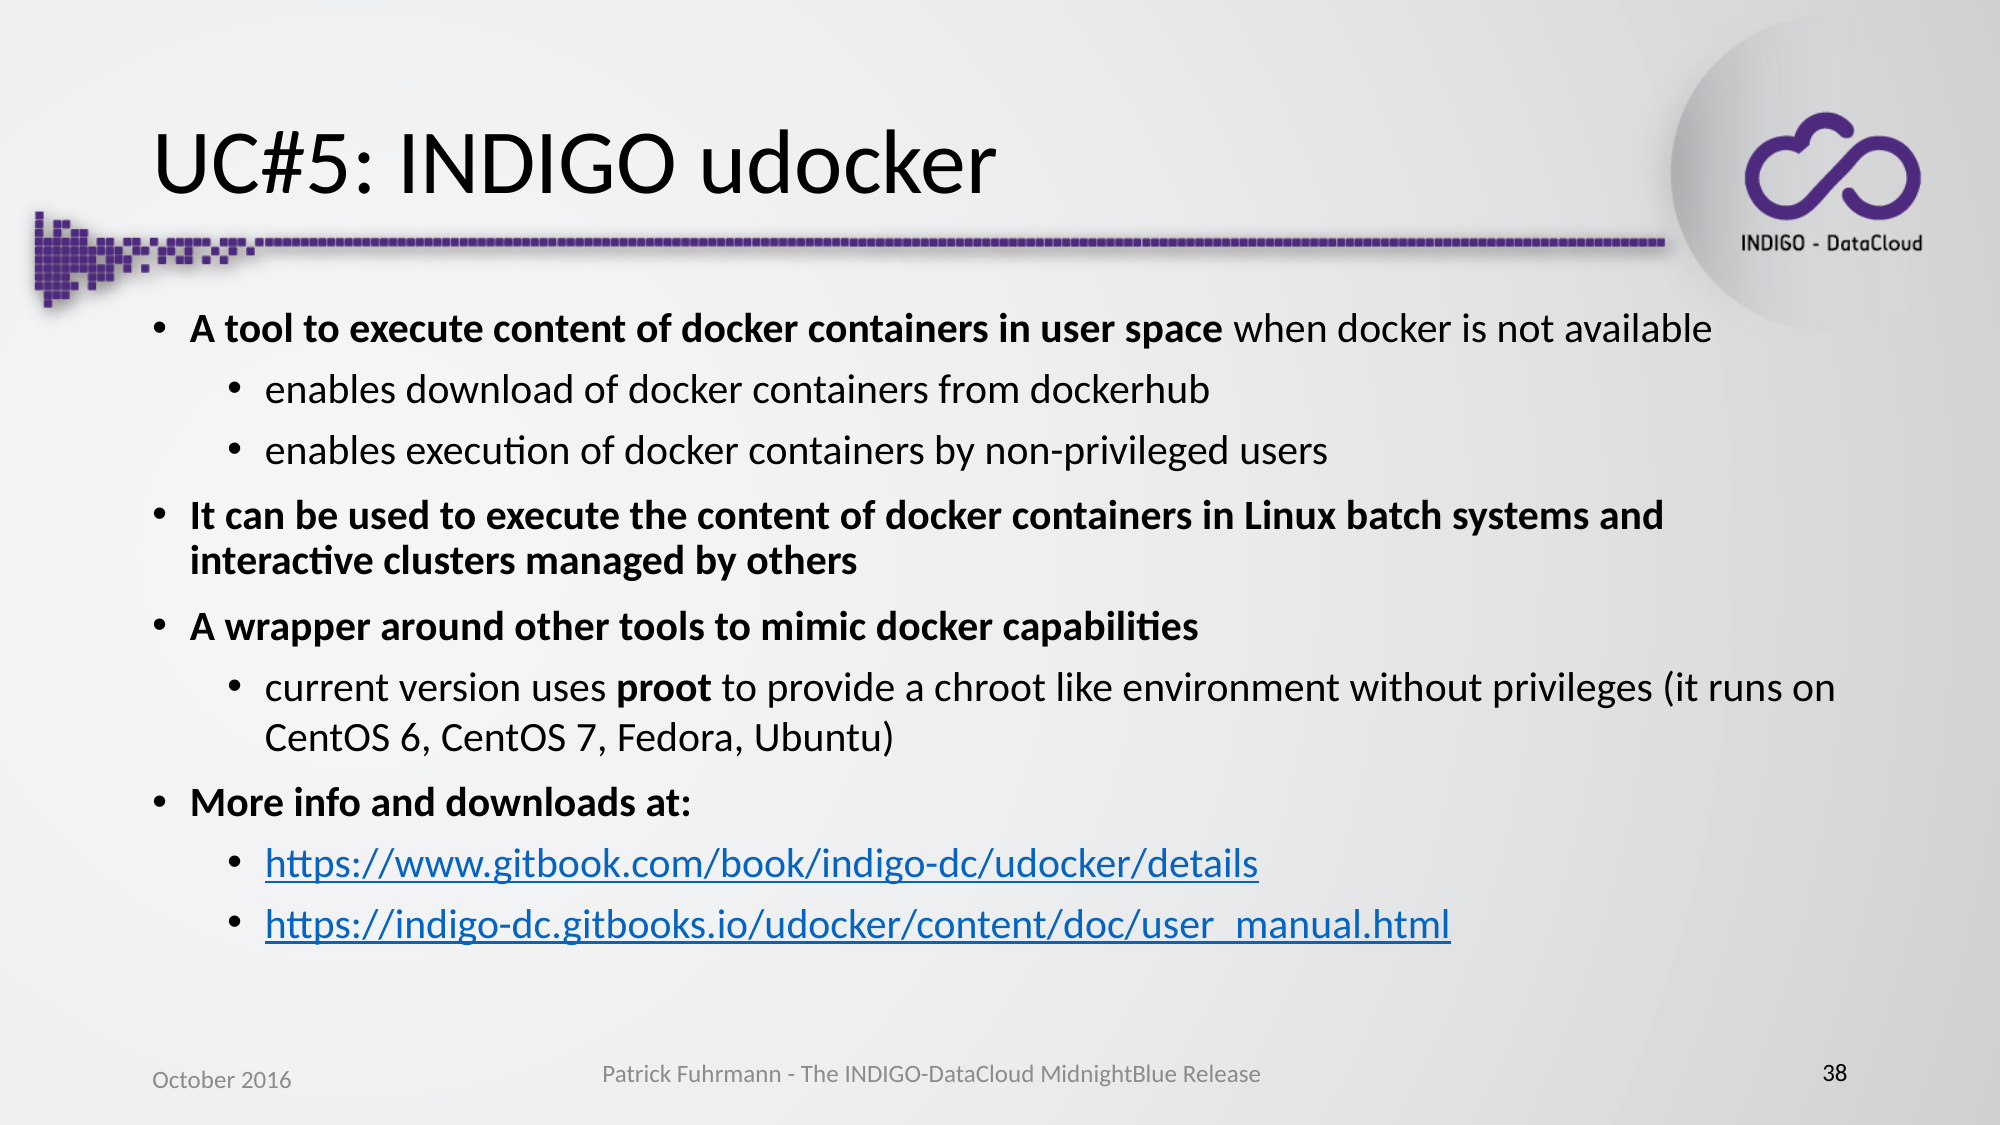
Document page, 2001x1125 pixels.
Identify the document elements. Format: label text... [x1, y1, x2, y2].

title UC#5: INDIGO udocker [137, 55, 1863, 273]
picture [0, 0, 2000, 1125]
footer Patrick Fuhrmann - The INDIGO-DataCloud MidnightBlue Release [587, 1042, 1413, 1103]
slide_number October 2016 [137, 1048, 588, 1109]
list A tool to execute content of docker containers in user space when docker is not available enables download of docker containers from dockerhub enables execution of docker containers by non-privileged users It can be used to execute the content of docker containers in Linux batch systems and interactive clusters managed by others A wrapper around other tools to mimic docker capabilities current version uses proot to provide a chroot like environment without privileges (it runs on CentOS 6, CentOS 7, Fedora, Ubuntu) More info and downloads at: https://www.gitbook.com/book/indigo-dc/udocker/details https://indigo-dc.gitbooks.io/udocker/content/doc/user_manual.html [137, 299, 1863, 1014]
slide_number <number> [1702, 1041, 1863, 1102]
